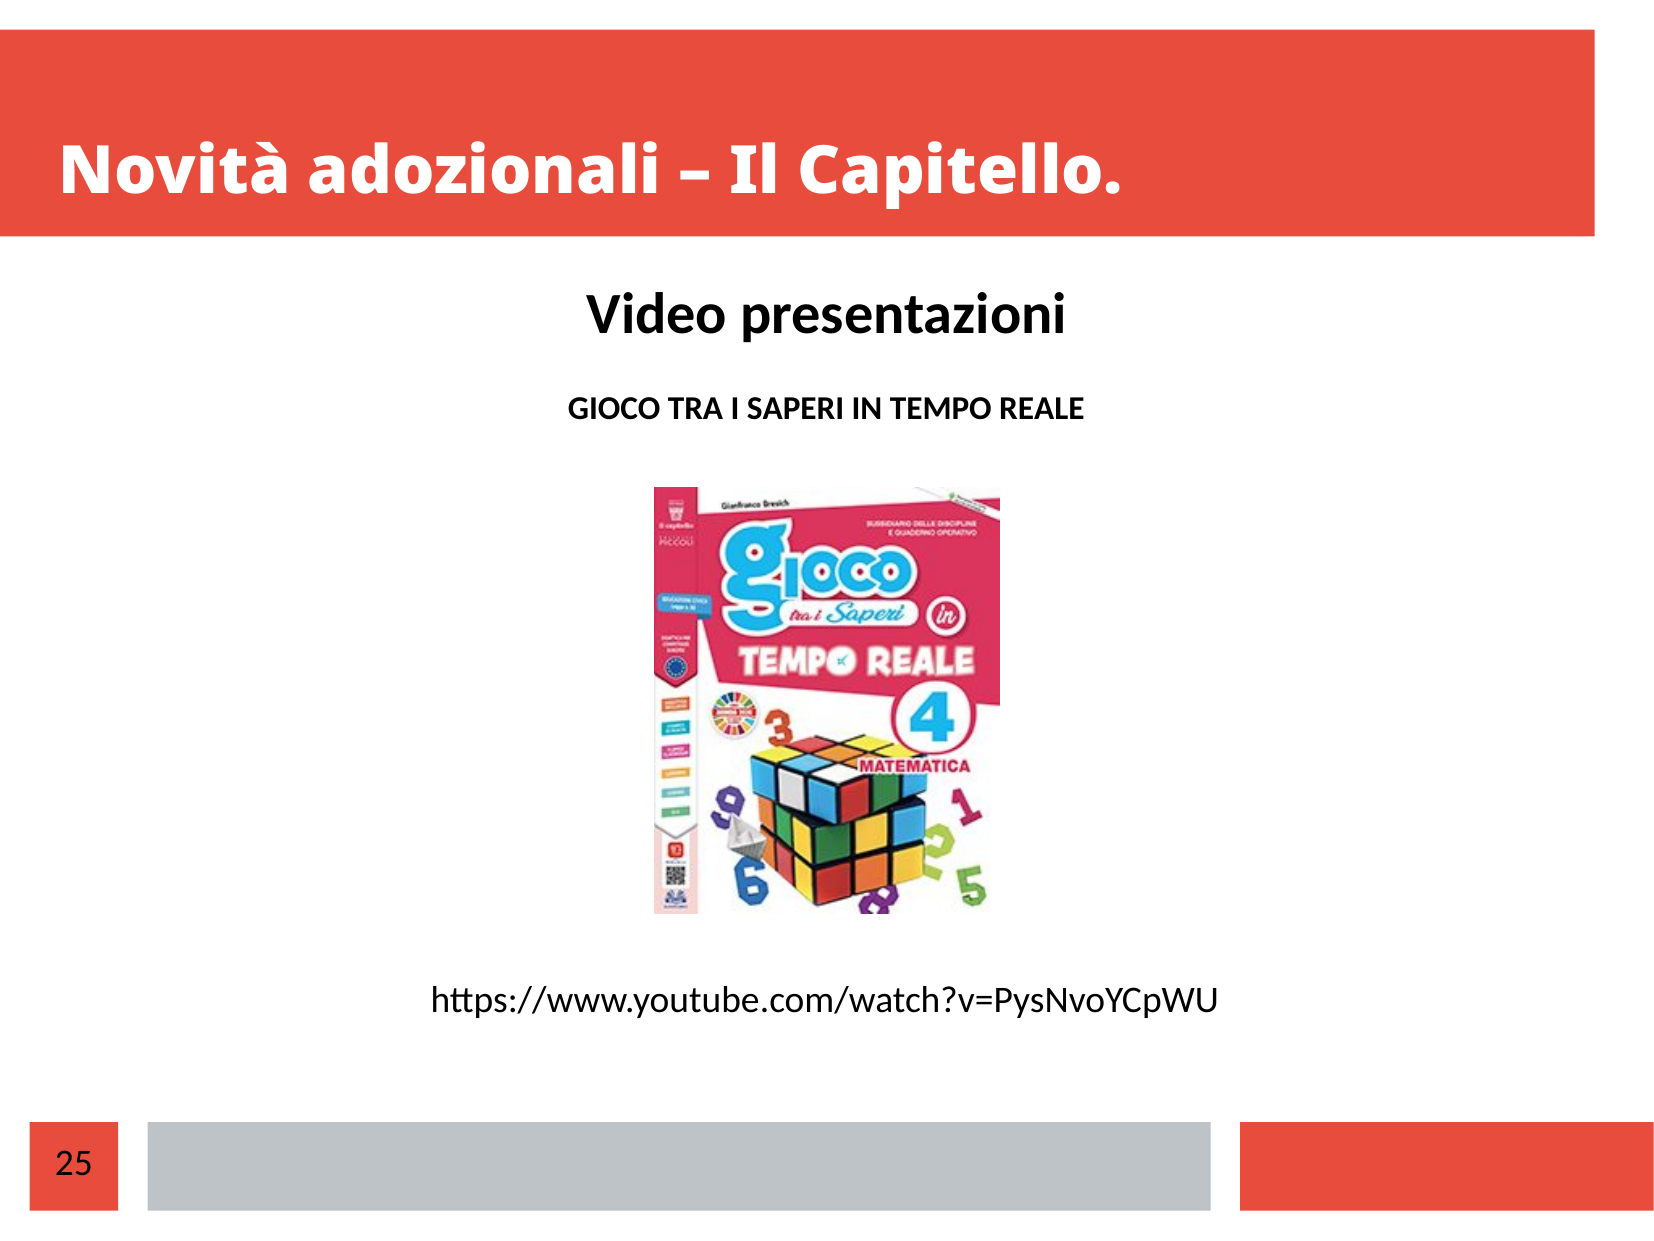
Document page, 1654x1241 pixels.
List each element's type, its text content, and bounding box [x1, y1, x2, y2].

text_box Video presentazioni [118, 282, 1536, 586]
text_box https://www.youtube.com/watch?v=PysNvoYCpWU [415, 967, 1238, 1029]
text_box <numero> [29, 1122, 119, 1211]
text_box GIOCO TRA I SAPERI IN TEMPO REALE [550, 378, 1103, 434]
picture [654, 487, 1000, 914]
title Novità adozionali – Il Capitello. [59, 59, 1595, 207]
